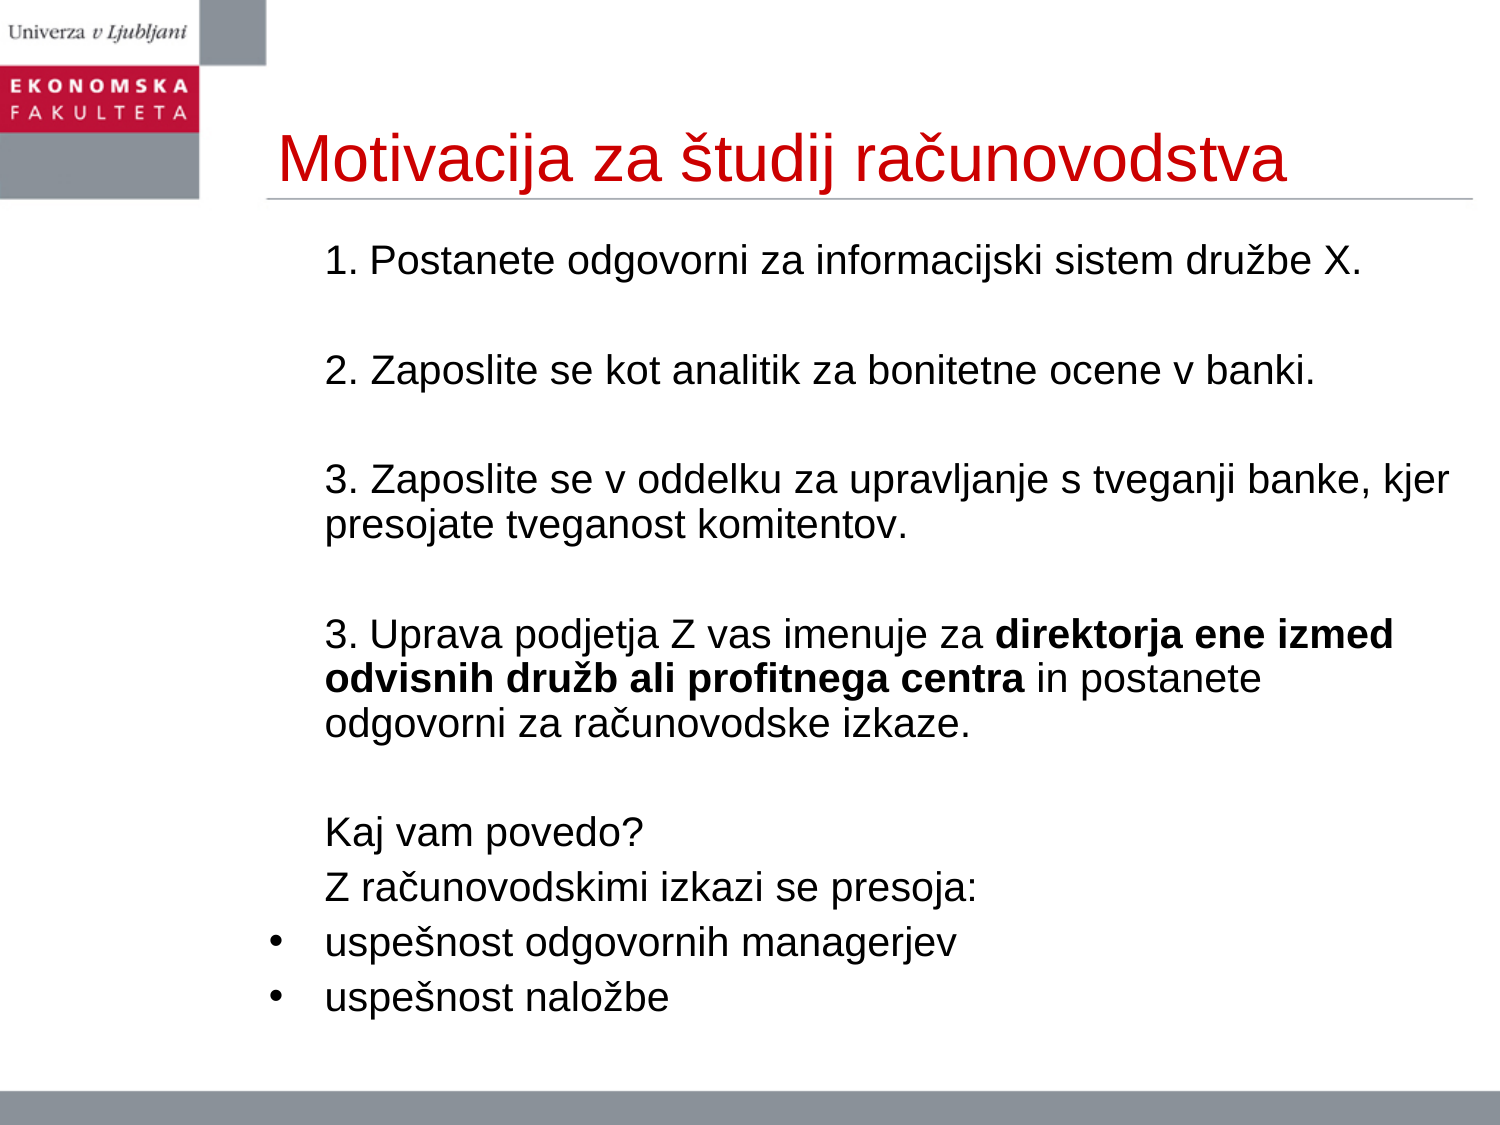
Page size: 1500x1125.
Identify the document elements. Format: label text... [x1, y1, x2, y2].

picture [0, 0, 1500, 1125]
list 1. Postanete odgovorni za informacijski sistem družbe X. 2. Zaposlite se kot analitik za bonitetne ocene v banki. 3. Zaposlite se v oddelku za upravljanje s tveganji banke, kjer presojate tveganost komitentov. 3. Uprava podjetja Z vas imenuje za direktorja ene izmed odvisnih družb ali profitnega centra in postanete odgovorni za računovodske izkaze. Kaj vam povedo? Z računovodskimi izkazi se presoja: uspešnost odgovornih managerjev uspešnost naložbe [253, 231, 1467, 1037]
title Motivacija za študij računovodstva [262, 24, 1476, 203]
